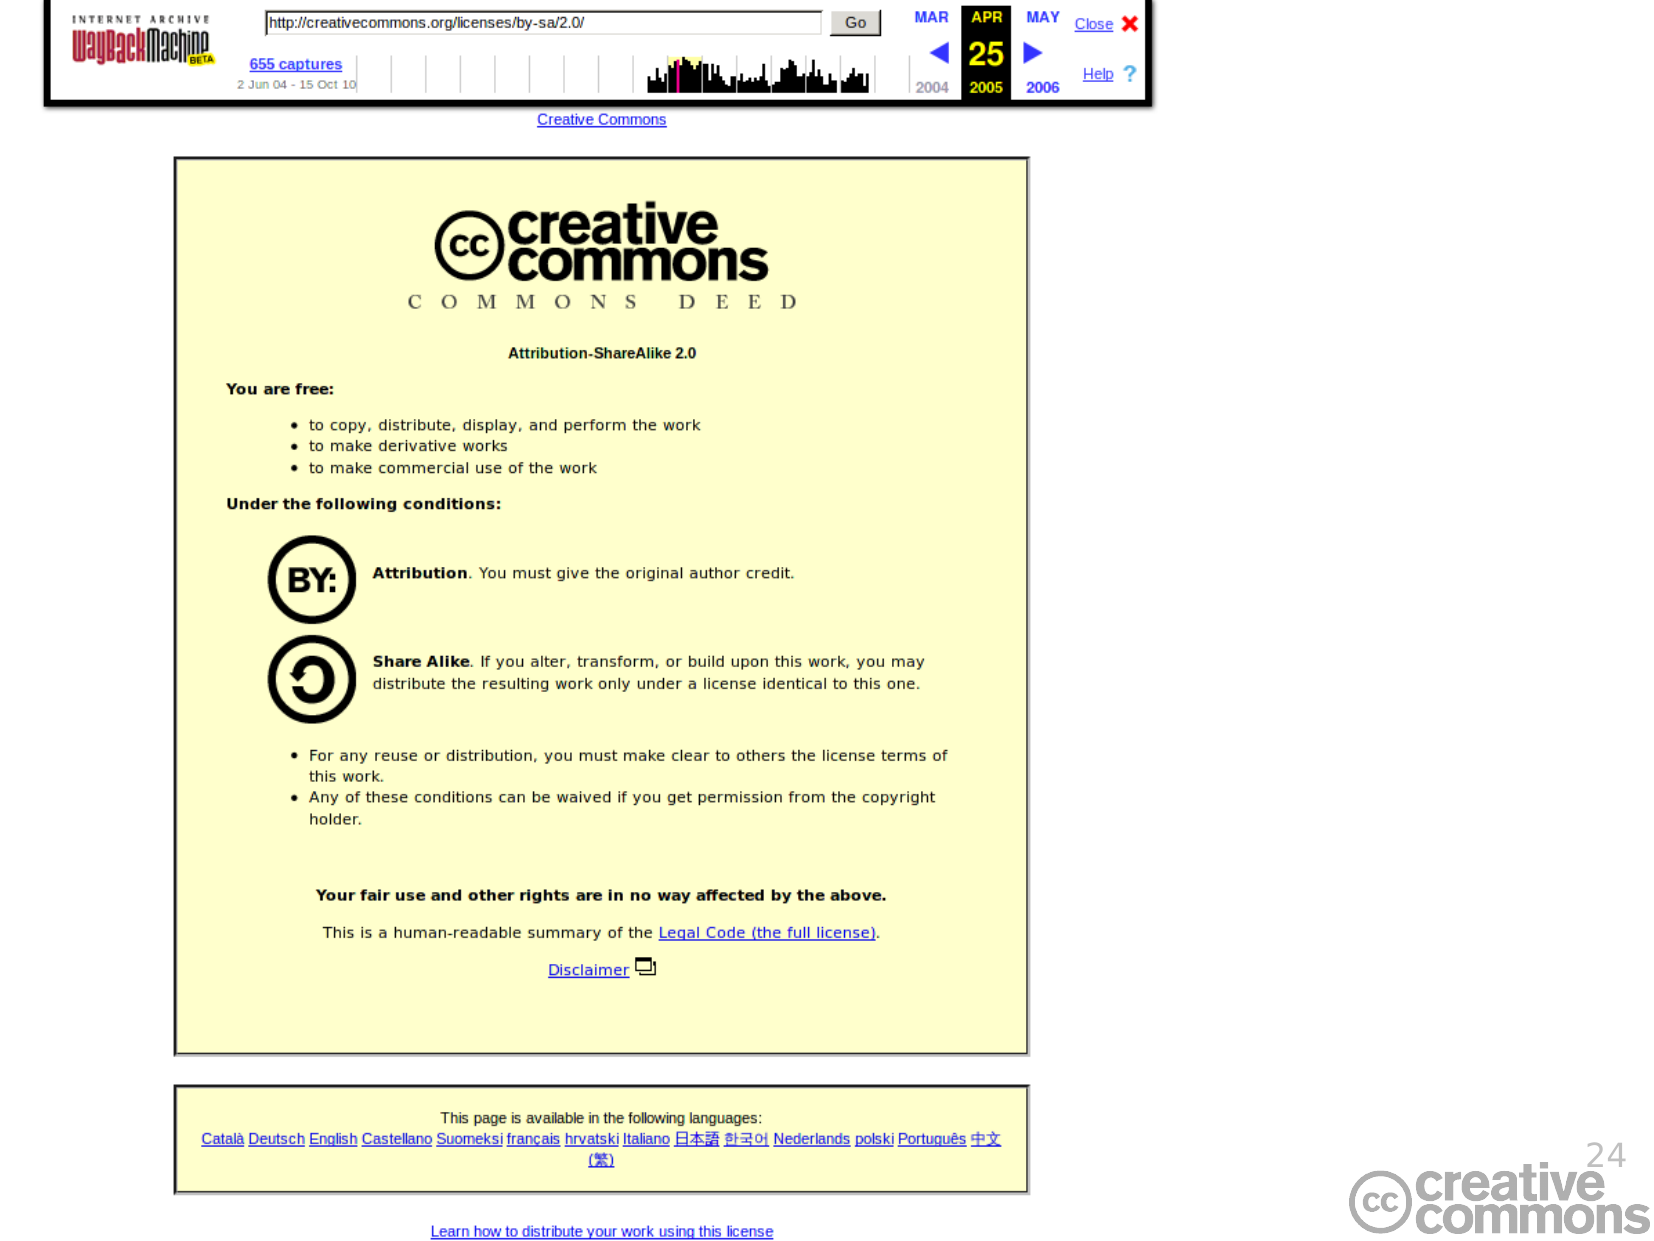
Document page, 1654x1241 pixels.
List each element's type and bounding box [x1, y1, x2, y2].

picture [1349, 1162, 1650, 1234]
picture [37, 0, 1166, 1241]
